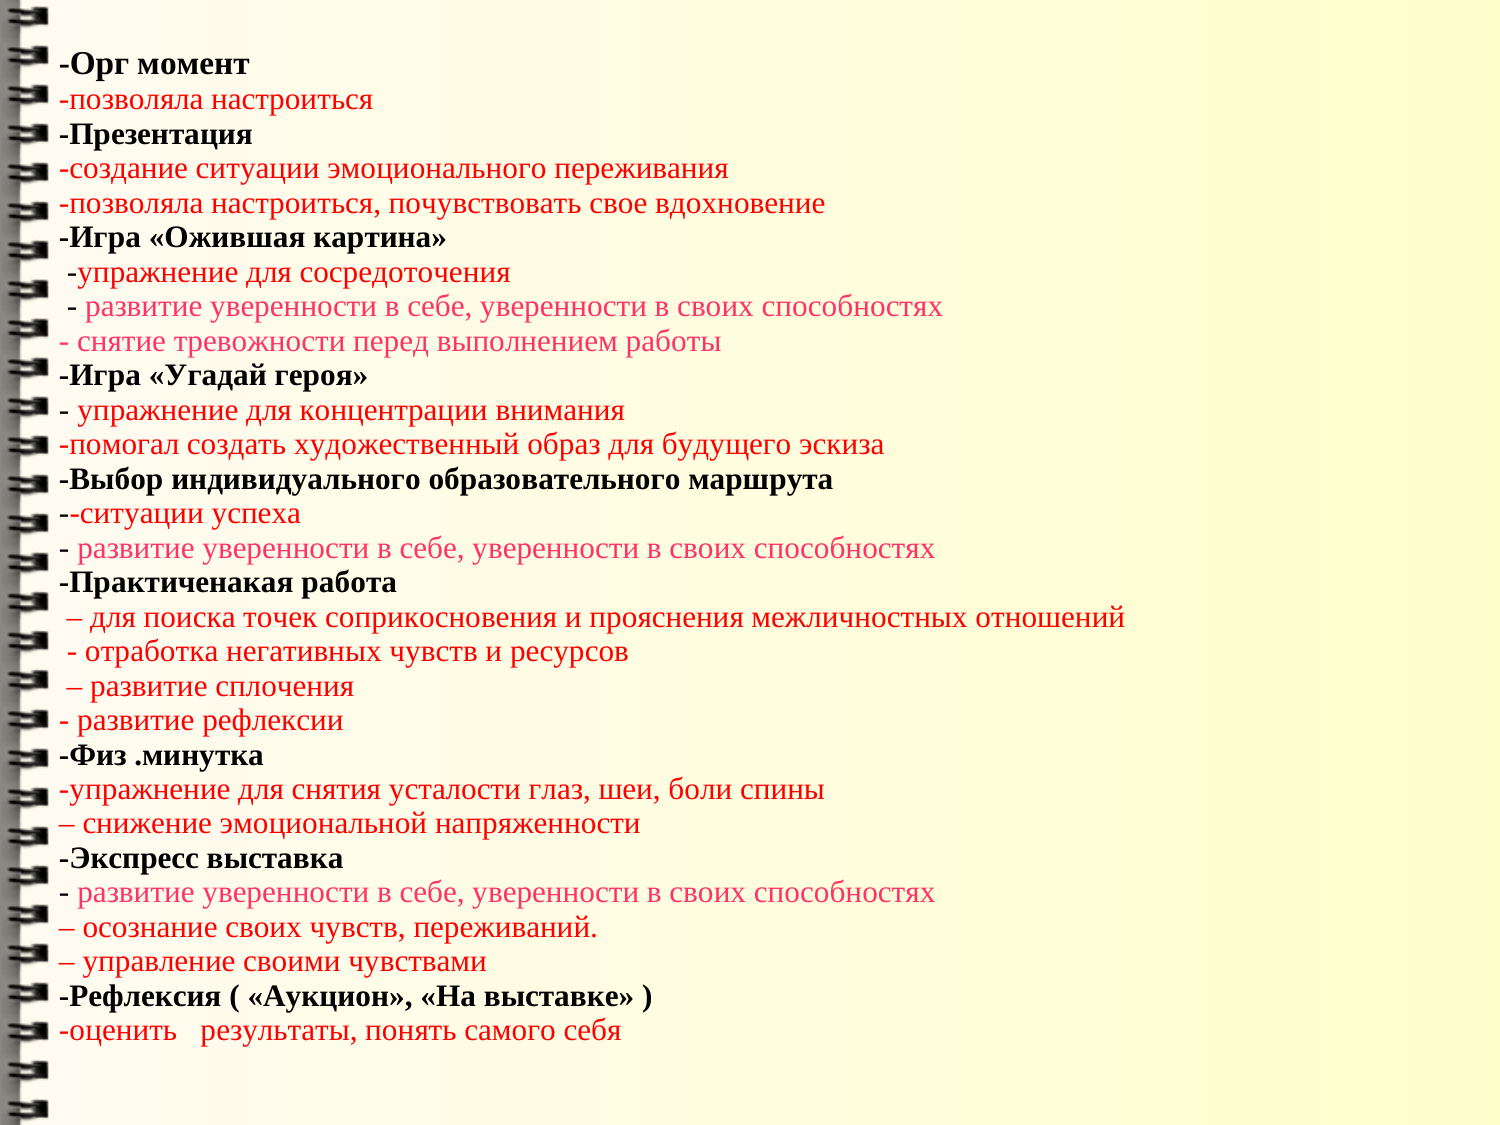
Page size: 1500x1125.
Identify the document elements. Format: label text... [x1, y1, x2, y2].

picture [0, 0, 69, 1125]
subtitle -Орг момент -позволяла настроиться -Презентация -создание ситуации эмоционального переживания -позволяла настроиться, почувствовать свое вдохновение -Игра «Ожившая картина» -упражнение для сосредоточения - развитие уверенности в себе, уверенности в своих способностях - снятие тревожности перед выполнением работы -Игра «Угадай героя» - упражнение для концентрации внимания -помогал создать художественный образ для будущего эскиза -Выбор индивидуального образовательного маршрута --ситуации успеха - развитие уверенности в себе, уверенности в своих способностях -Практиченакая работа – для поиска точек соприкосновения и прояснения межличностных отношений - отработка негативных чувств и ресурсов – развитие сплочения - развитие рефлексии -Физ .минутка -упражнение для снятия усталости глаз, шеи, боли спины – снижение эмоциональной напряженности -Экспресс выставка - развитие уверенности в себе, уверенности в своих способностях – осознание своих чувств, переживаний. – управление своими чувствами -Рефлексия ( «Аукцион», «На выставке» ) -оценить результаты, понять самого себя [59, 29, 1477, 1063]
